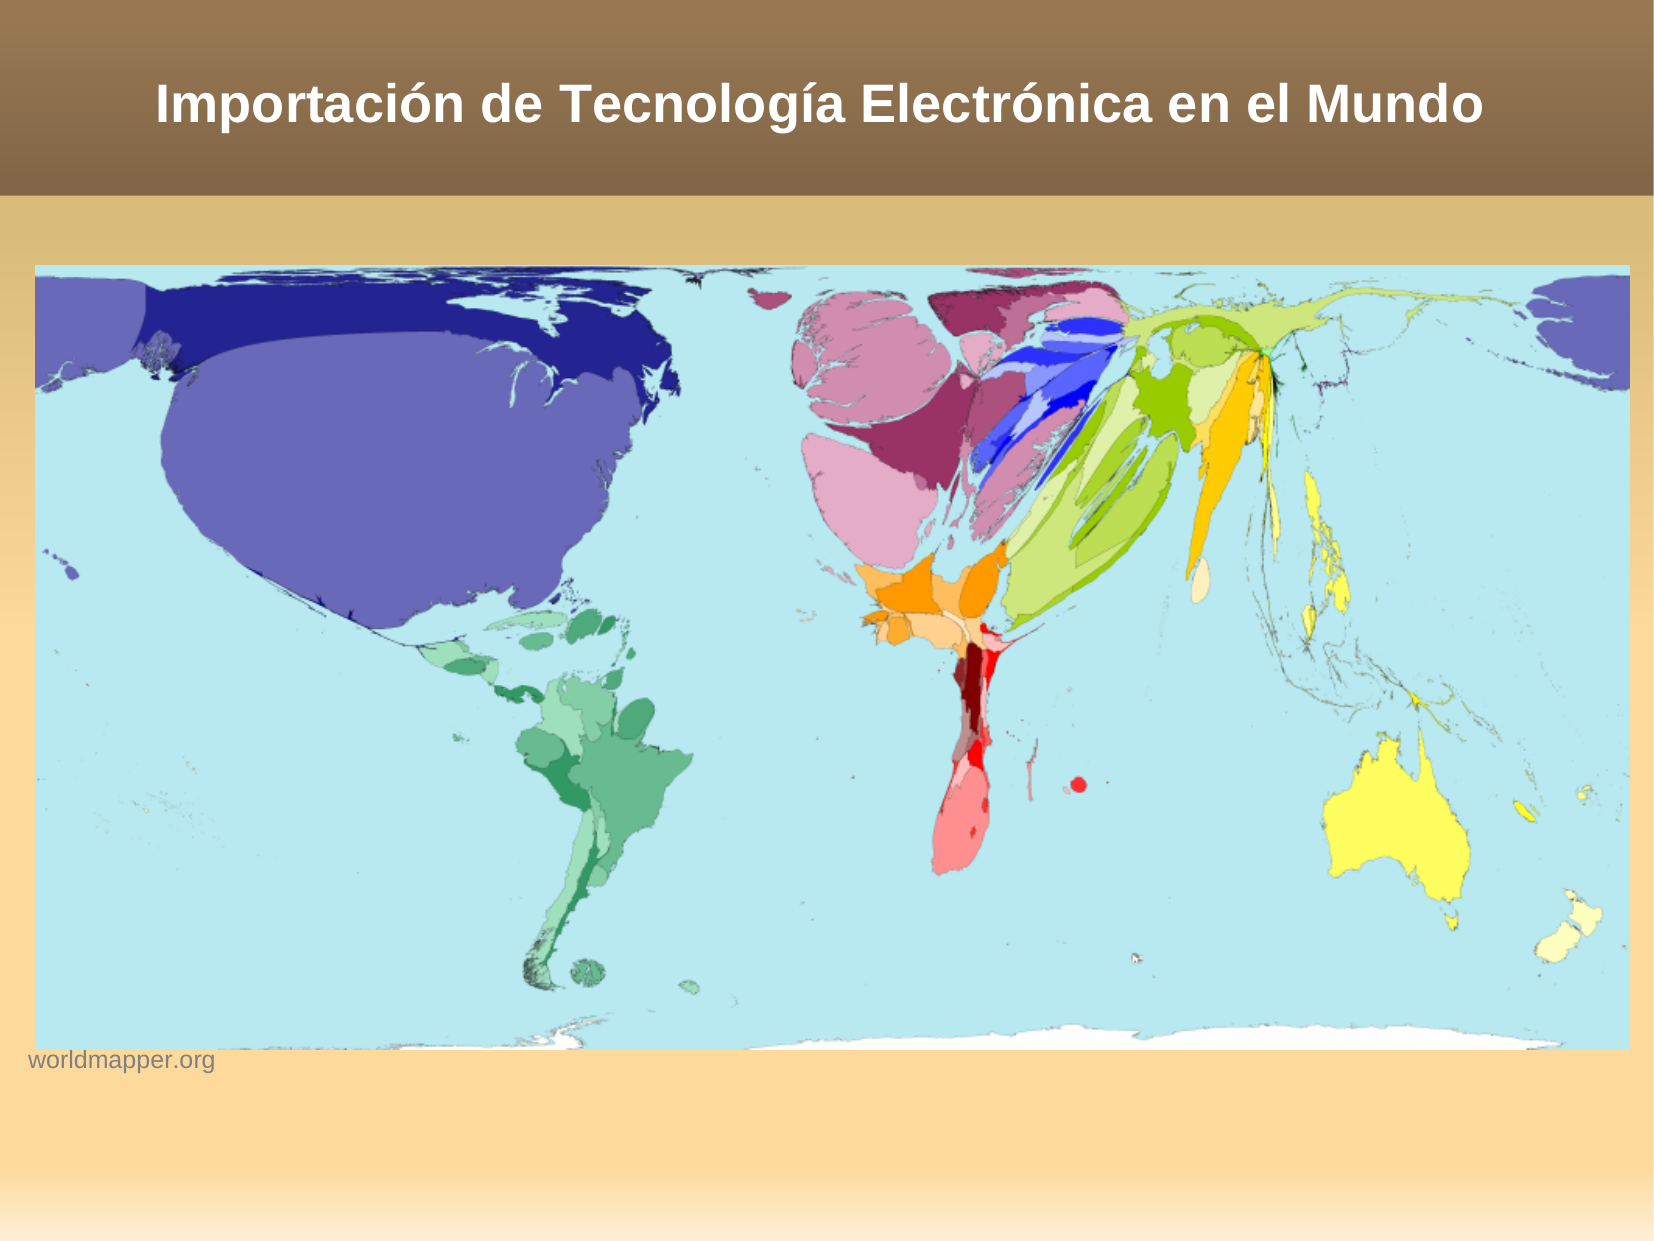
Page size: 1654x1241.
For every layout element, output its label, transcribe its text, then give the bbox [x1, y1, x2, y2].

picture [0, 0, 1654, 1241]
title Importación de Tecnología Electrónica en el Mundo [76, 0, 1565, 208]
text_box worldmapper.org [28, 1045, 214, 1074]
